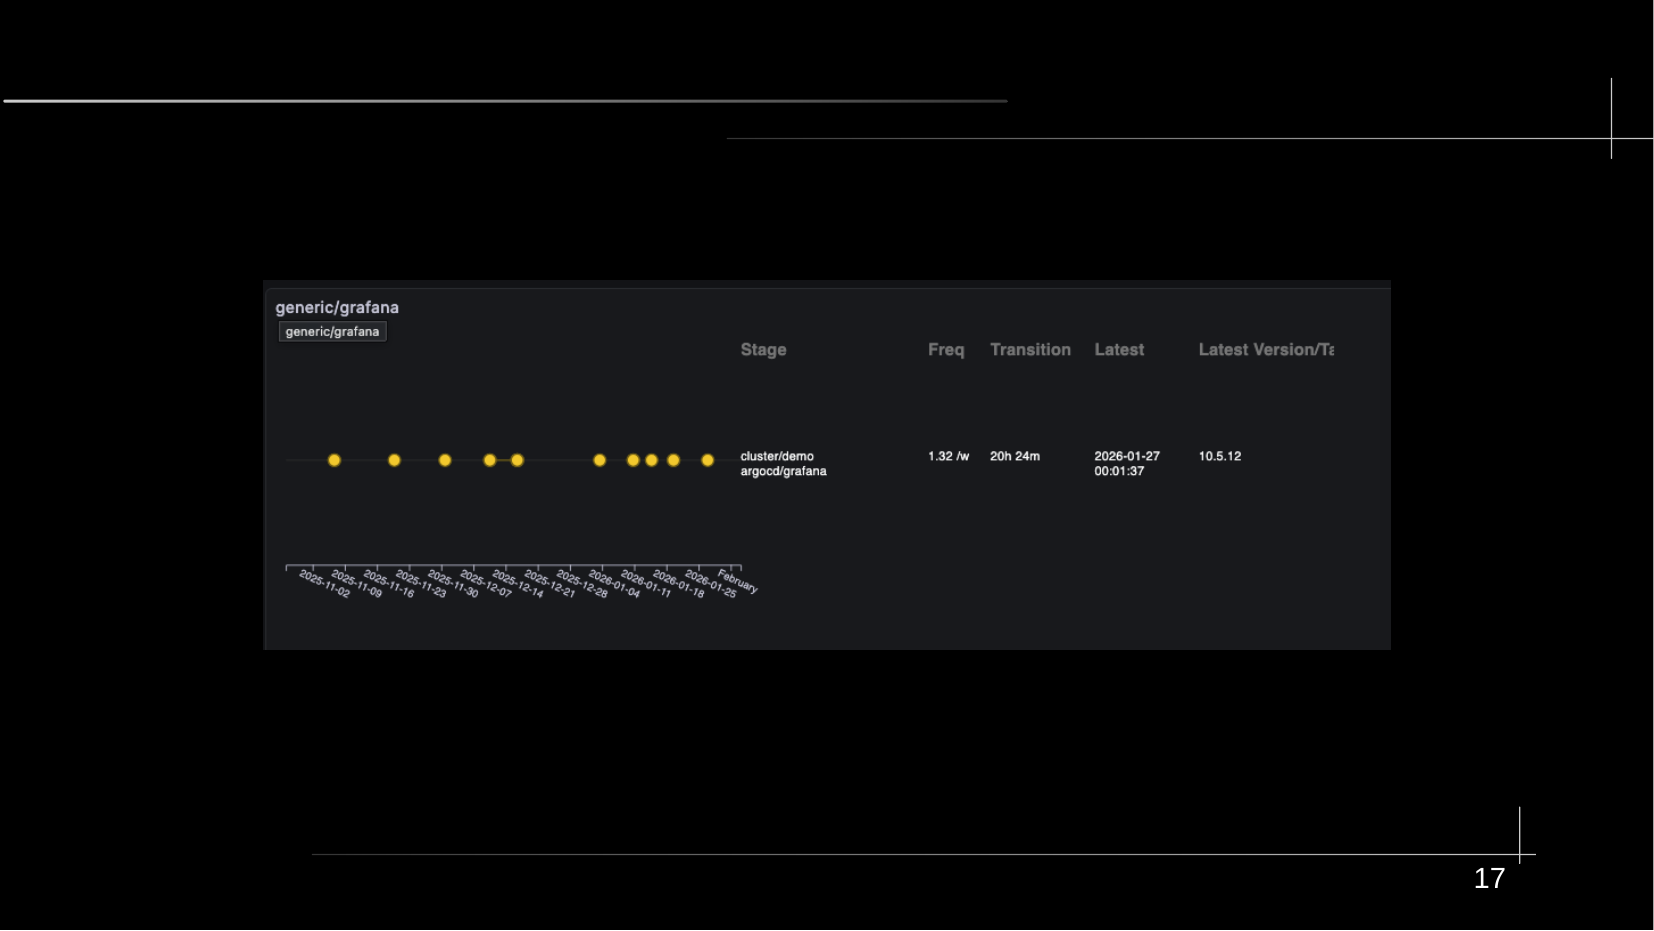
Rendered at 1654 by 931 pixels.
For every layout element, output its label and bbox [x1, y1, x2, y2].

picture [263, 280, 1391, 650]
